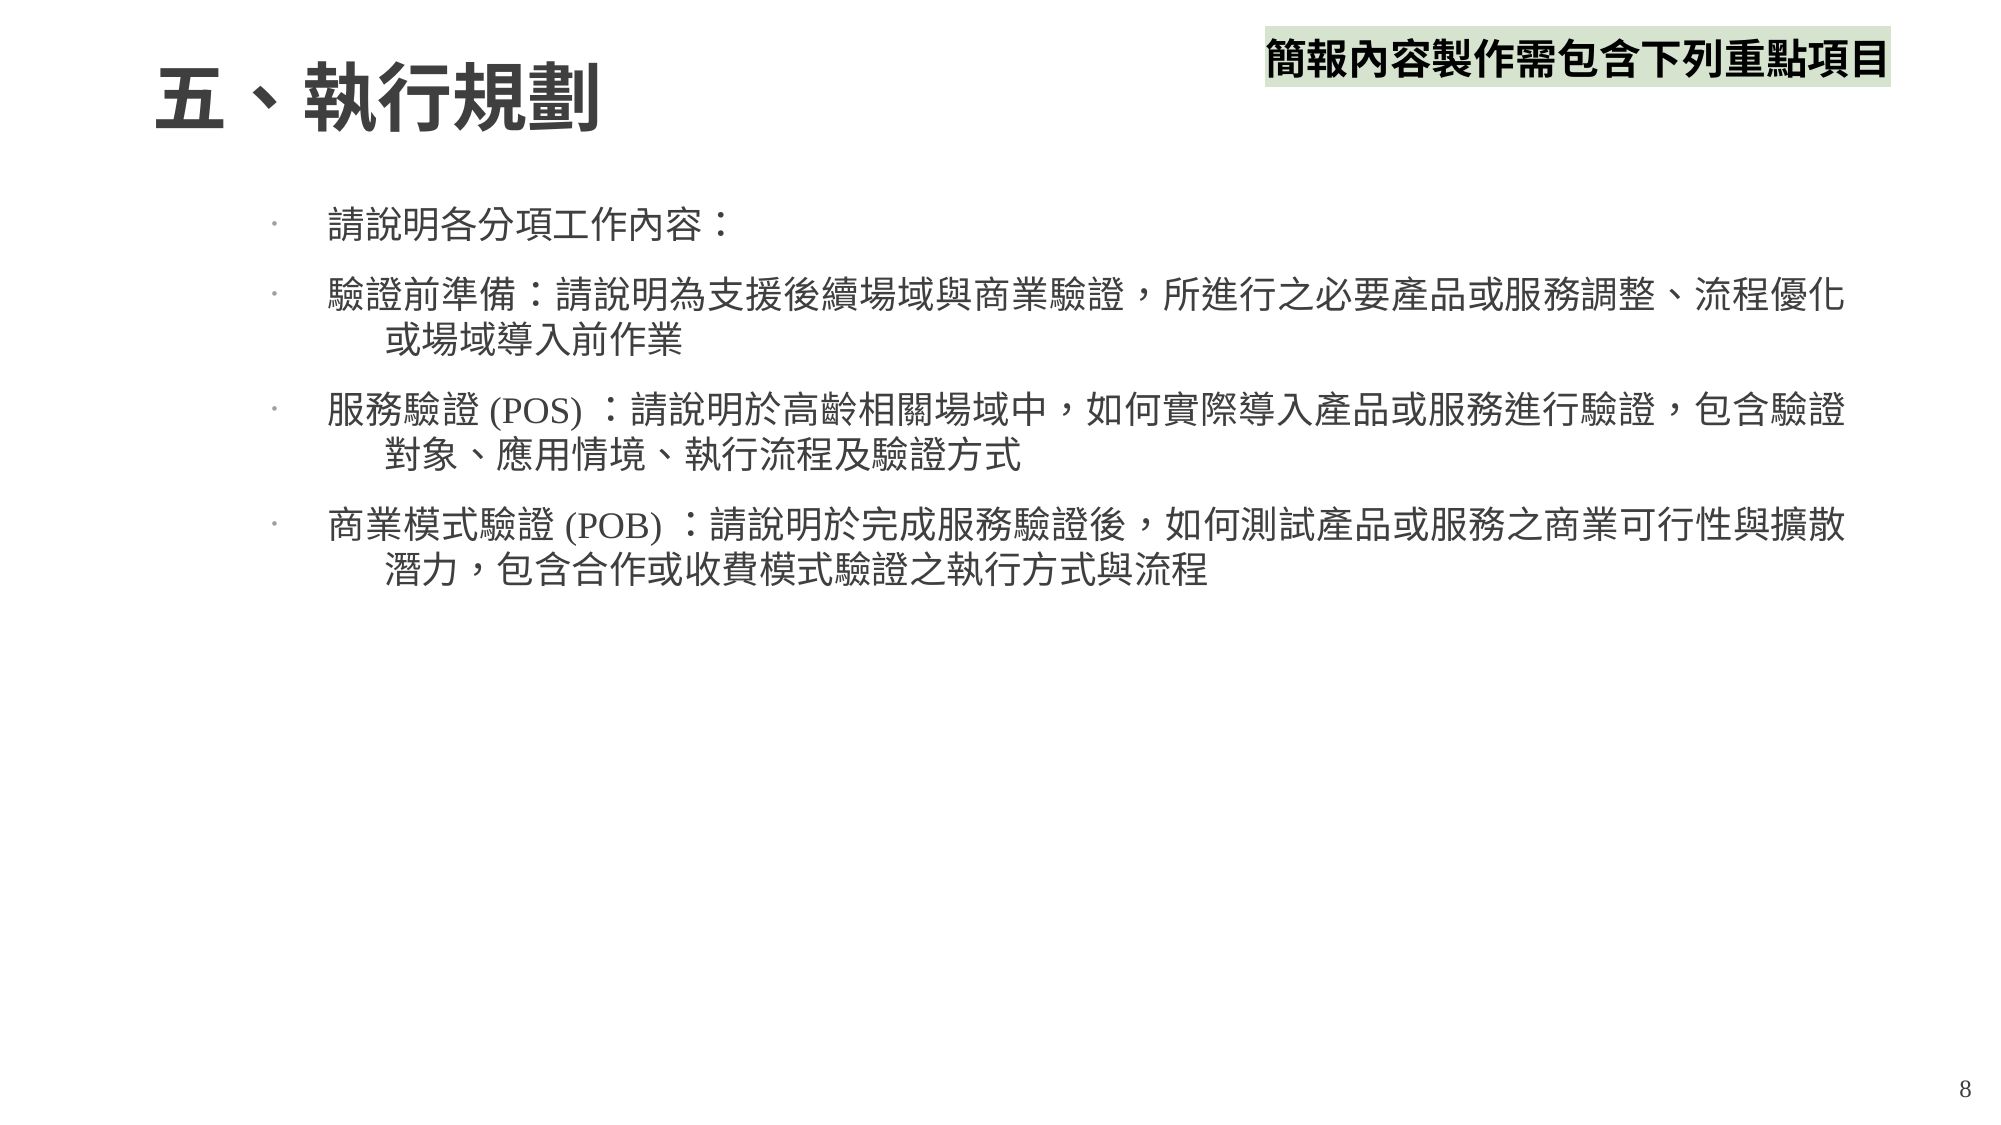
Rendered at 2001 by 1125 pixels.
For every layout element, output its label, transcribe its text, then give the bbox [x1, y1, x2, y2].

title 五、執行規劃 [137, 49, 1863, 153]
list 請說明各分項工作內容： 驗證前準備：請說明為支援後續場域與商業驗證，所進行之必要產品或服務調整、流程優化或場域導入前作業 服務驗證(POS)：請說明於高齡相關場域中，如何實際導入產品或服務進行驗證，包含驗證對象、應用情境、執行流程及驗證方式 商業模式驗證(POB)：請說明於完成服務驗證後，如何測試產品或服務之商業可行性與擴散潛力，包含合作或收費模式驗證之執行方式與流程 [137, 193, 1863, 1036]
text_box 8 [1931, 1062, 2000, 1113]
text_box 簡報內容製作需包含下列重點項目 [1174, 26, 1983, 91]
